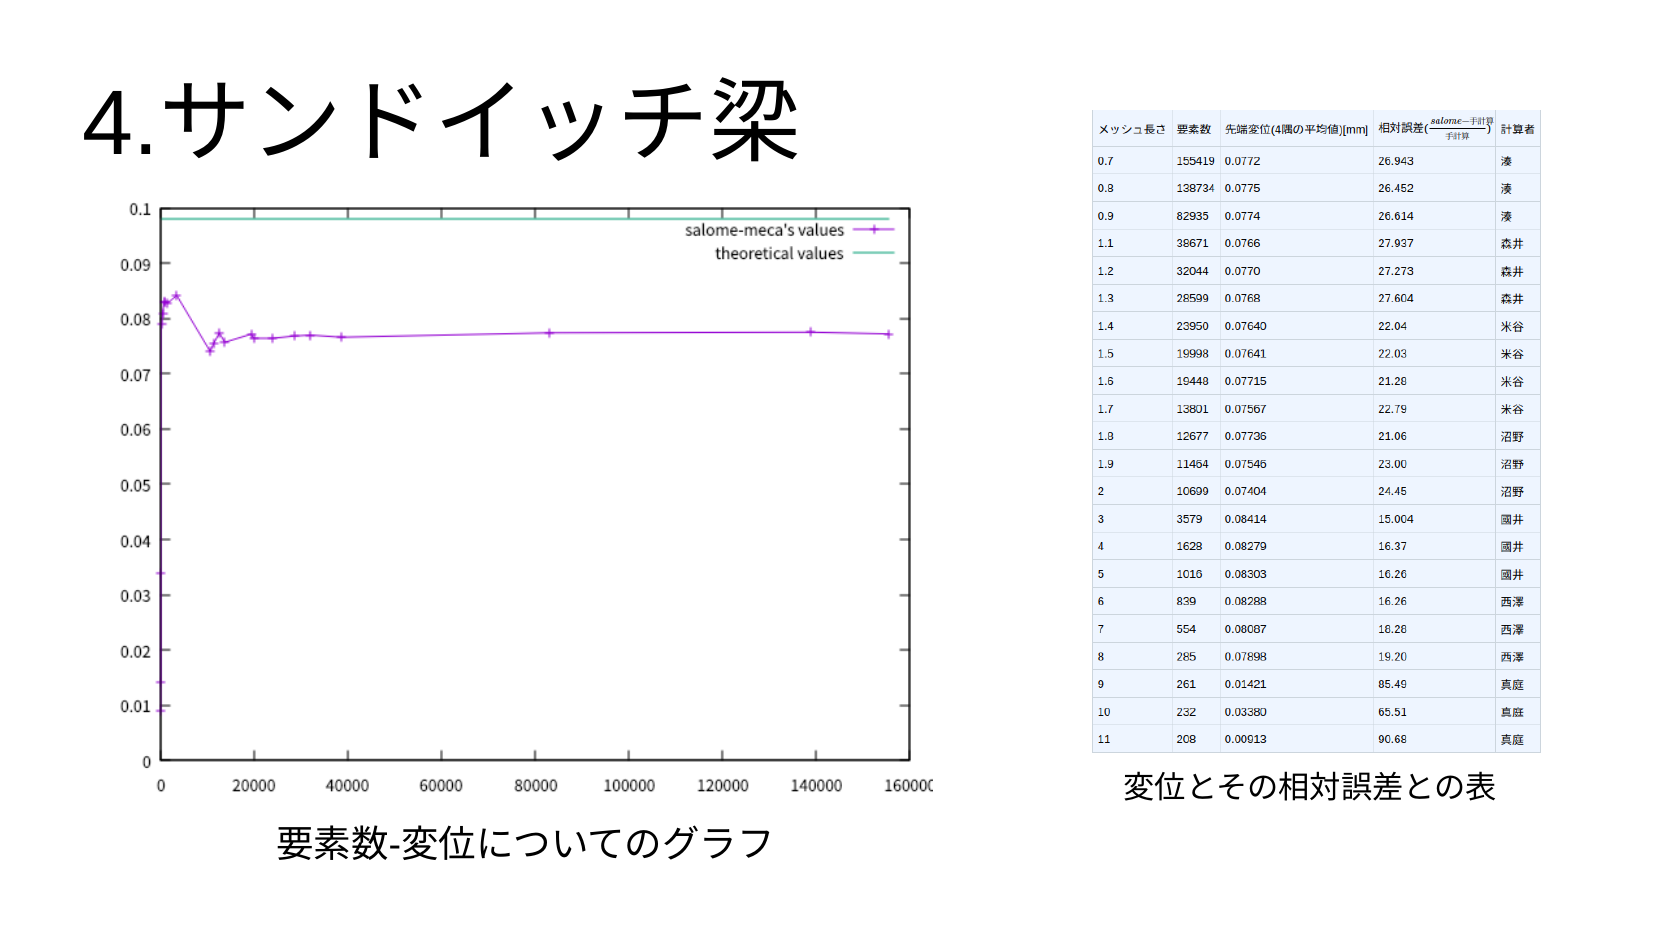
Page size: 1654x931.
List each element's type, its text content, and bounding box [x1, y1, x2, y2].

text_box 変位とその相対誤差との表 [1108, 755, 1530, 820]
picture [101, 184, 933, 808]
title 4.サンドイッチ梁 [82, 37, 1571, 193]
text_box 要素数-変位についてのグラフ [118, 807, 934, 877]
picture [1092, 110, 1542, 756]
